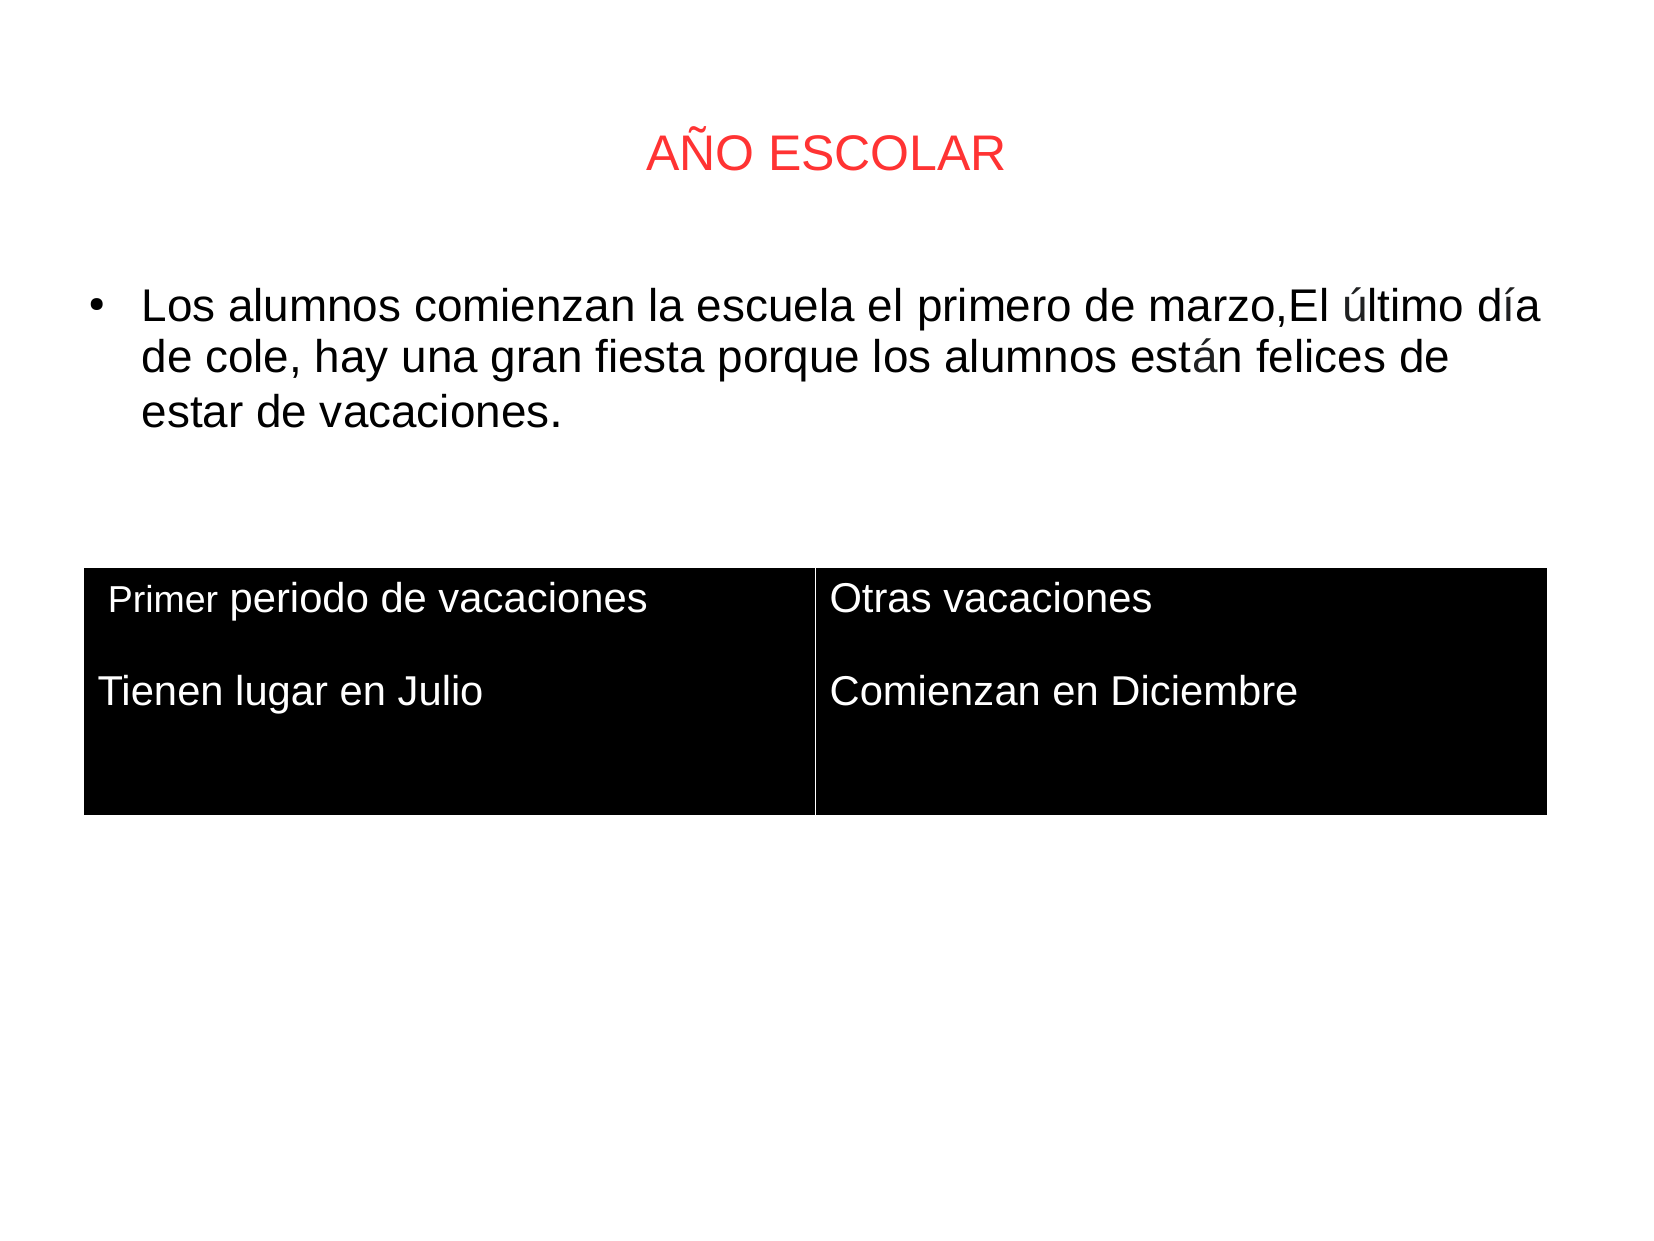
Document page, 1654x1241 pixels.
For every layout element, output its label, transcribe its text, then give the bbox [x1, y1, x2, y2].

table_header Primer periodo de vacaciones Tienen lugar en Julio [84, 568, 815, 815]
title AÑO ESCOLAR [82, 49, 1571, 257]
table_header Otras vacaciones Comienzan en Diciembre [816, 568, 1547, 815]
list Los alumnos comienzan la escuela el primero de marzo,El último día de cole, hay una gran fiesta porque los alumnos están felices de estar de vacaciones. [70, 279, 1559, 1099]
